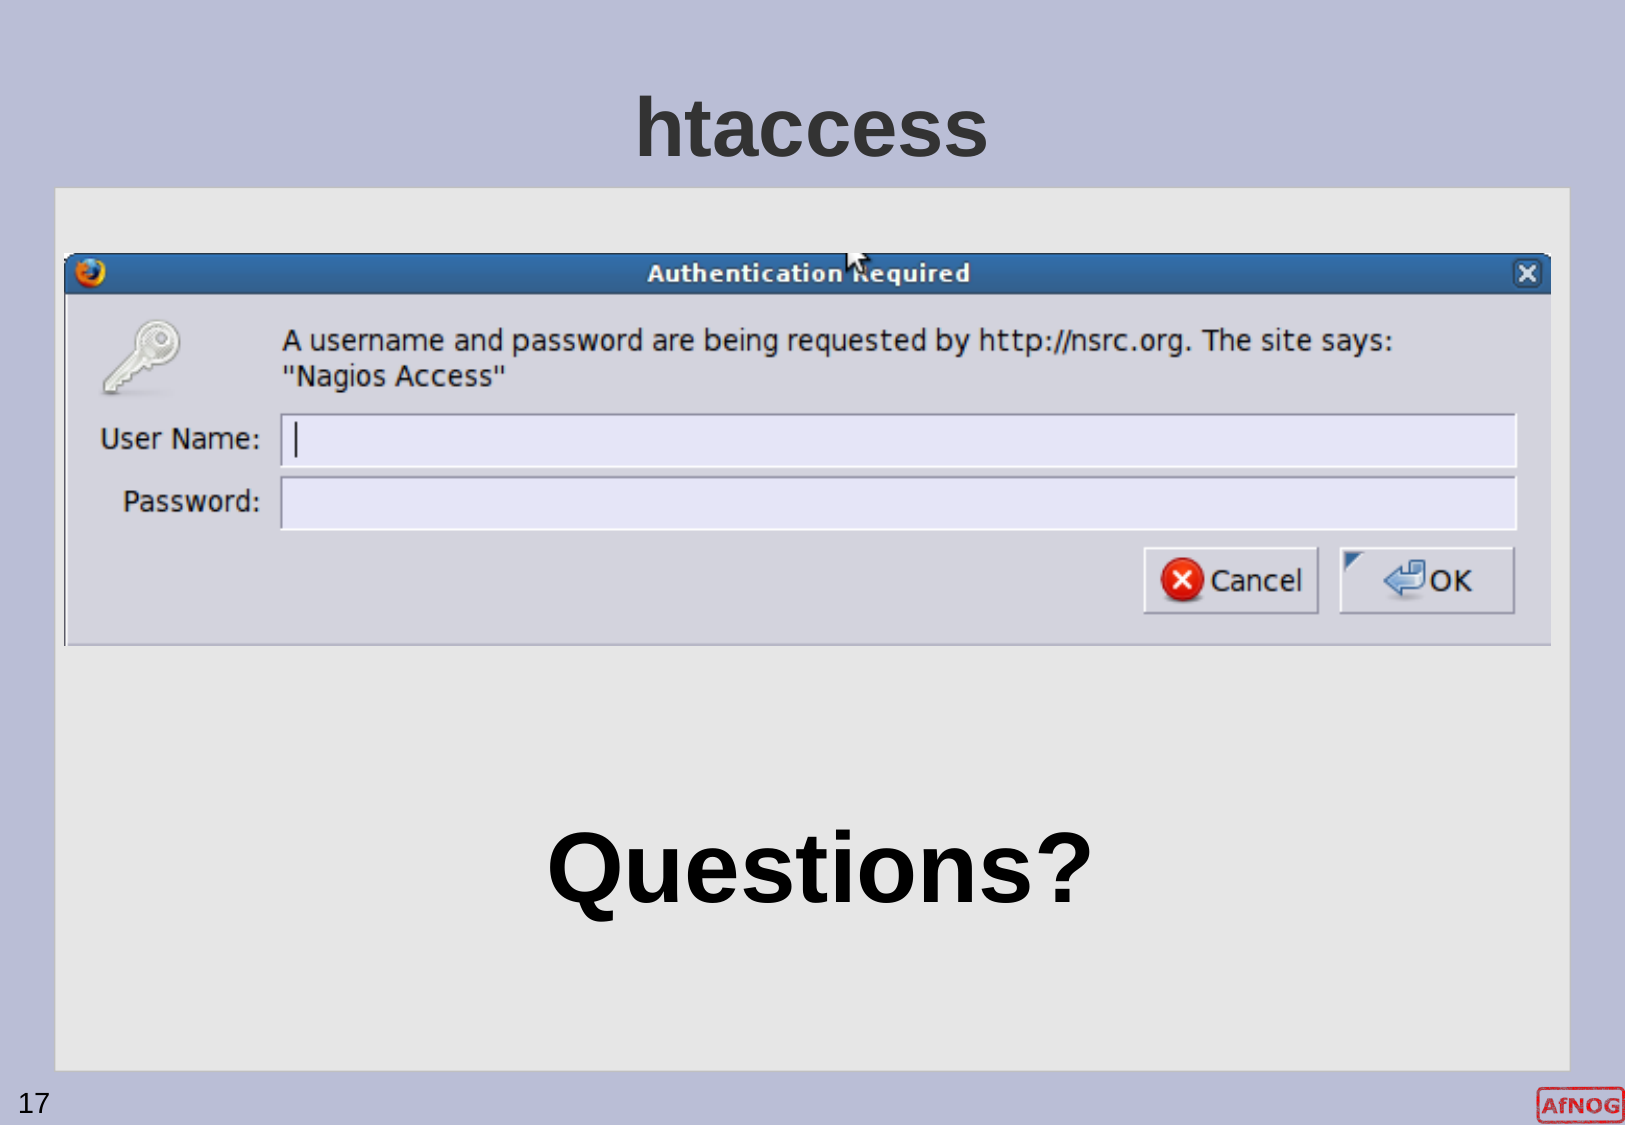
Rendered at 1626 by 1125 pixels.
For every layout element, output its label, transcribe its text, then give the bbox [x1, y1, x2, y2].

picture [64, 253, 1551, 646]
picture [1535, 1085, 1626, 1125]
title htaccess [54, 44, 1571, 215]
text_box Questions? [112, 809, 1530, 936]
